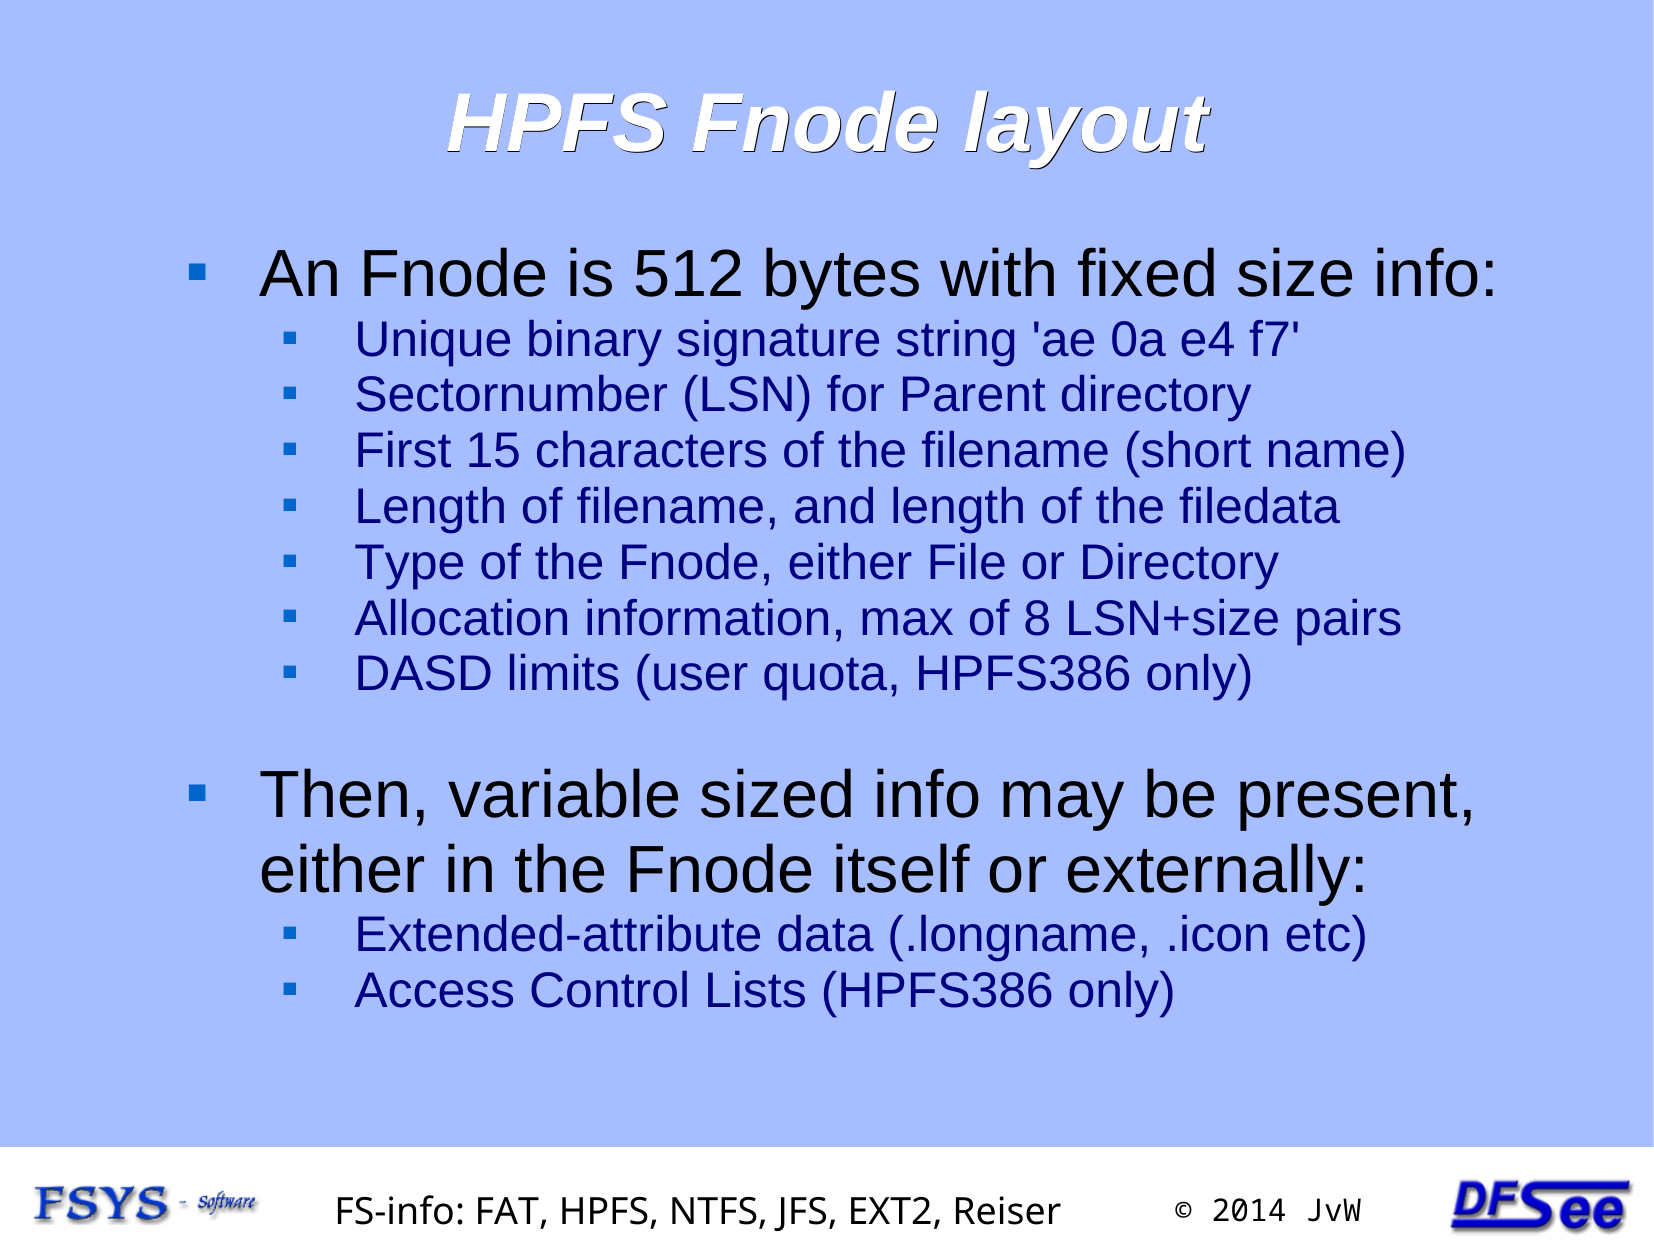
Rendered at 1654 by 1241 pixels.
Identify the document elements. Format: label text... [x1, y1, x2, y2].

picture [29, 1181, 265, 1225]
title HPFS Fnode layout [121, 19, 1534, 227]
list An Fnode is 512 bytes with fixed size info: Unique binary signature string 'ae 0a e4 f7' Sectornumber (LSN) for Parent directory First 15 characters of the filename (short name) Length of filename, and length of the filedata Type of the Fnode, either File or Directory Allocation information, max of 8 LSN+size pairs DASD limits (user quota, HPFS386 only) Then, variable sized info may be present, either in the Fnode itself or externally: Extended-attribute data (.longname, .icon etc) Access Control Lists (HPFS386 only) [177, 236, 1568, 1117]
picture [1446, 1177, 1635, 1241]
